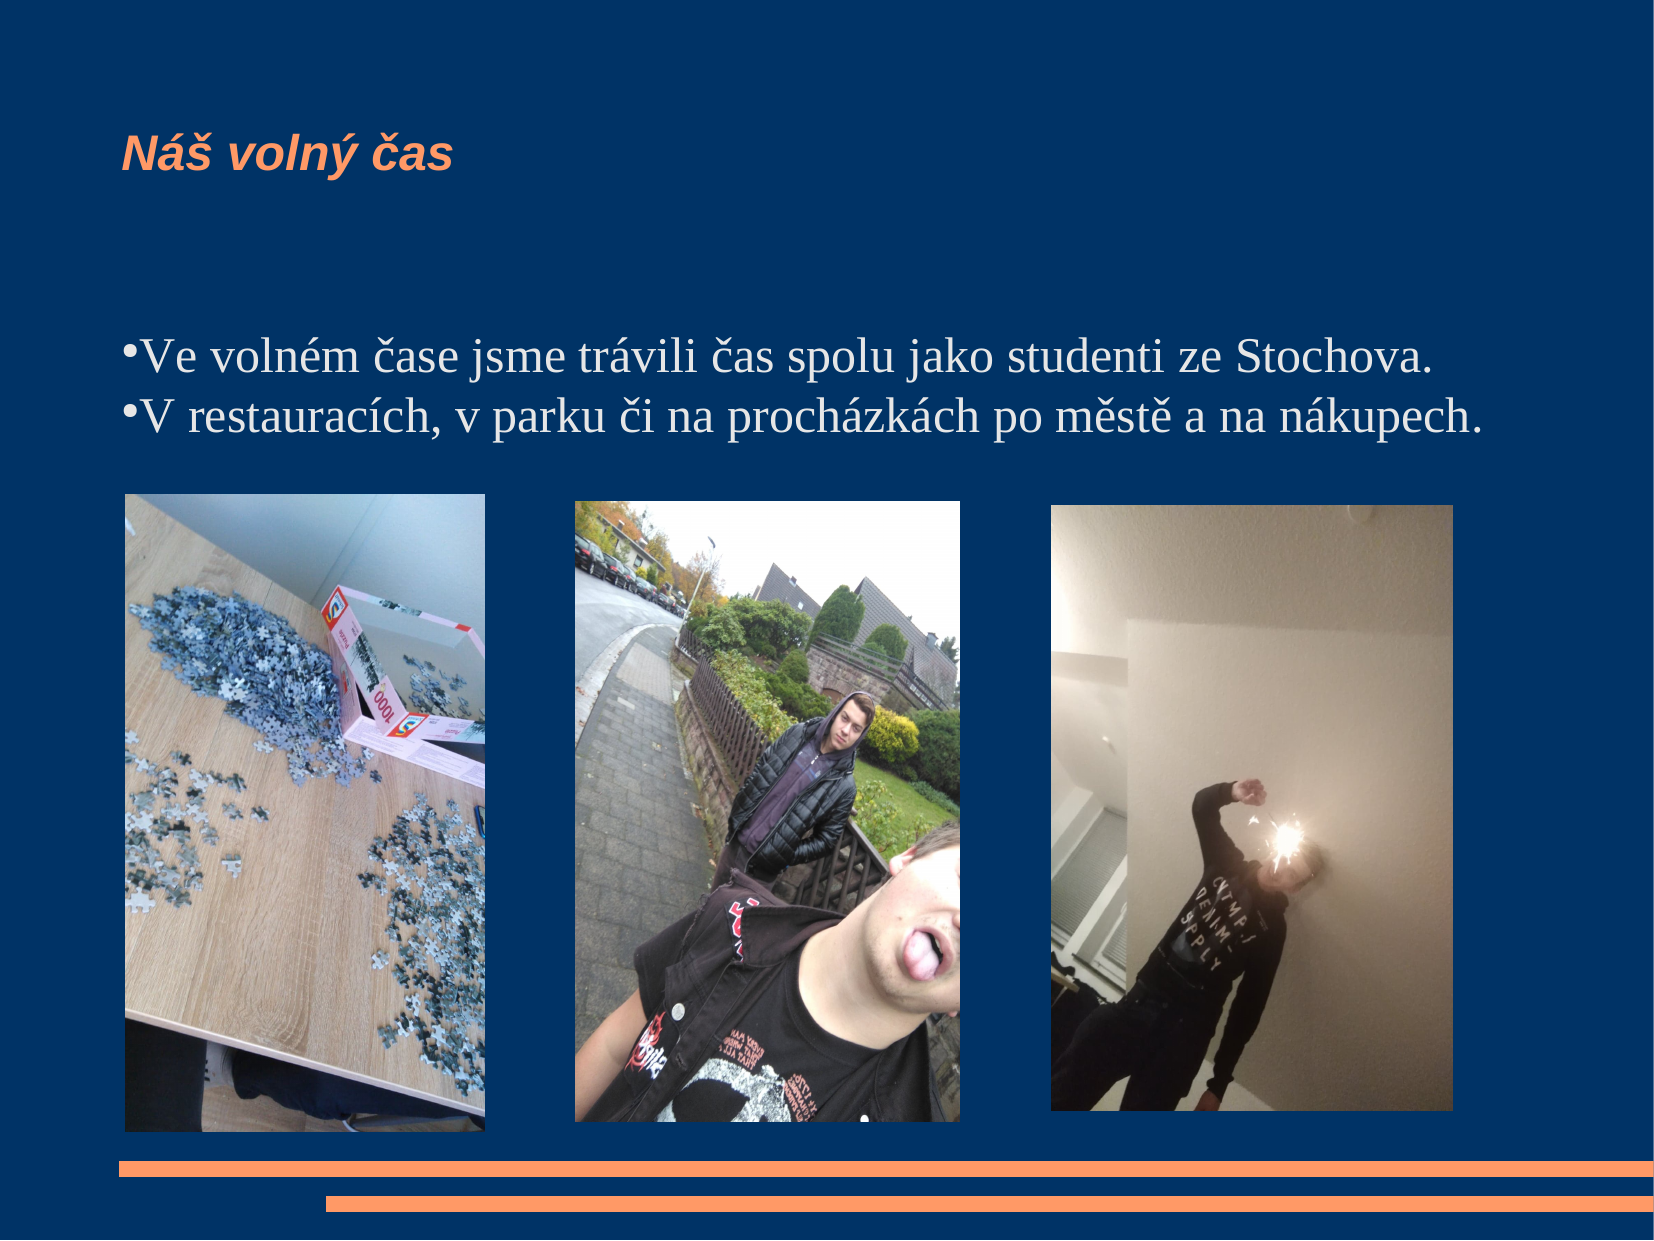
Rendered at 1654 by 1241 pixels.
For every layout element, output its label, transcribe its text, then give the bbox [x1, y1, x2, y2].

picture [125, 494, 485, 1132]
title Náš volný čas [121, 46, 1534, 254]
picture [575, 501, 960, 1123]
list Ve volném čase jsme trávili čas spolu jako studenti ze Stochova. V restauracích, v parku či na procházkách po městě a na nákupech. [121, 322, 1561, 1132]
picture [1051, 505, 1453, 1111]
